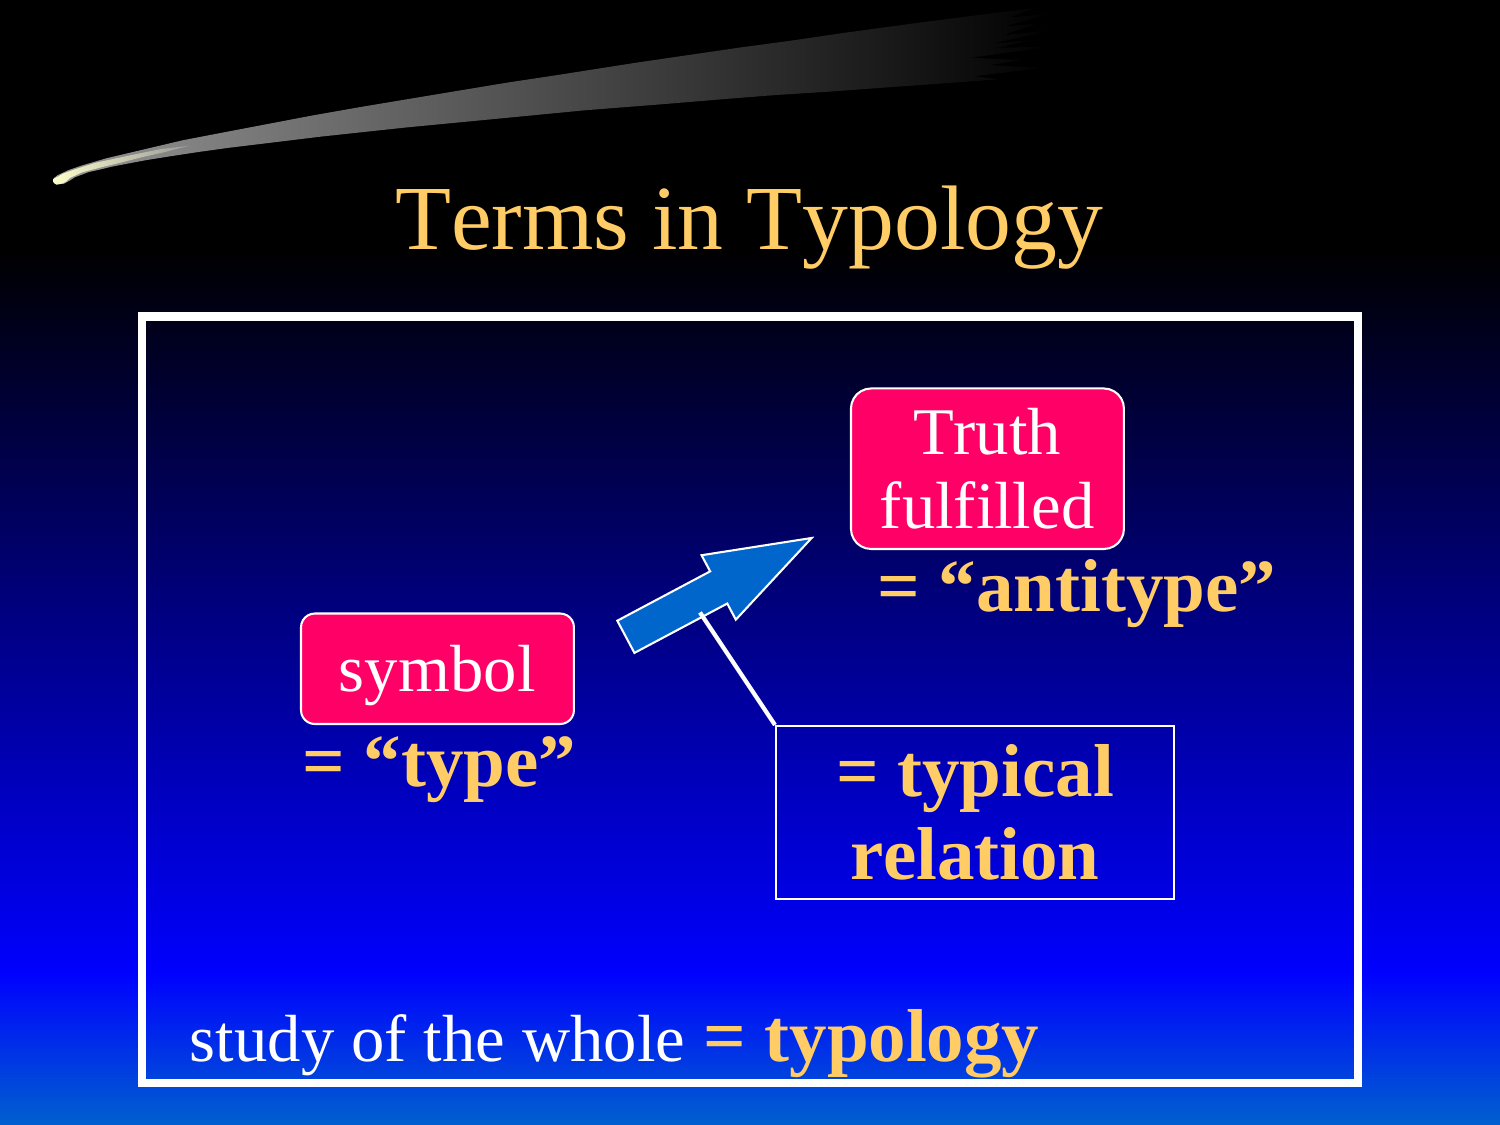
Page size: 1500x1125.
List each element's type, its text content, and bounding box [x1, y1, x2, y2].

text_box Truth fulfilled [850, 388, 1124, 547]
text_box symbol [301, 613, 574, 712]
text_box = “antitype” [862, 537, 1338, 636]
title Terms in Typology [112, 124, 1388, 313]
text_box study of the whole = typology [174, 987, 1150, 1086]
text_box = typical relation [776, 726, 1174, 899]
text_box = “type” [287, 712, 763, 811]
text_box [617, 537, 812, 653]
